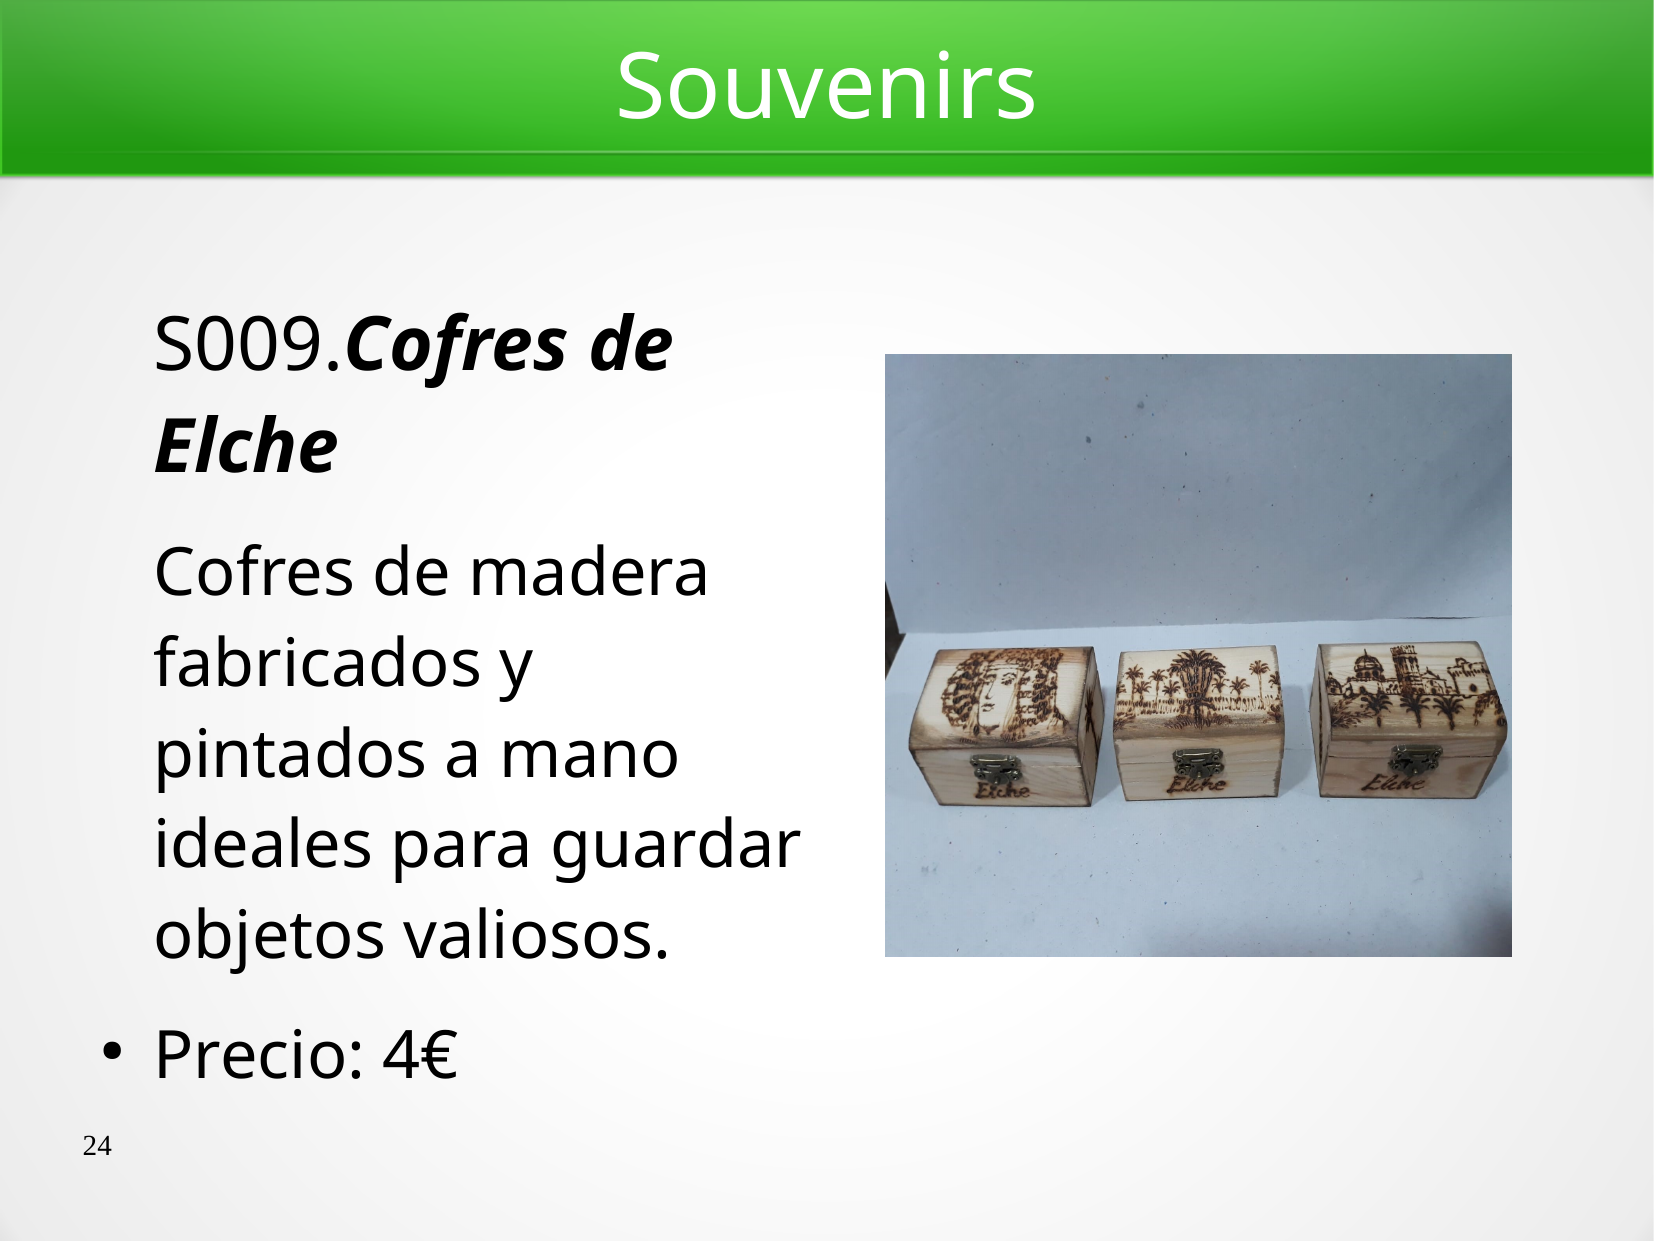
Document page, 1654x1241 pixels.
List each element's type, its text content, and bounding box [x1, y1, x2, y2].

title Souvenirs [82, 11, 1571, 154]
picture [0, 0, 1654, 1241]
list S009.Cofres de Elche Cofres de madera fabricados y pintados a mano ideales para guardar objetos valiosos. Precio: 4€ [82, 290, 809, 1010]
